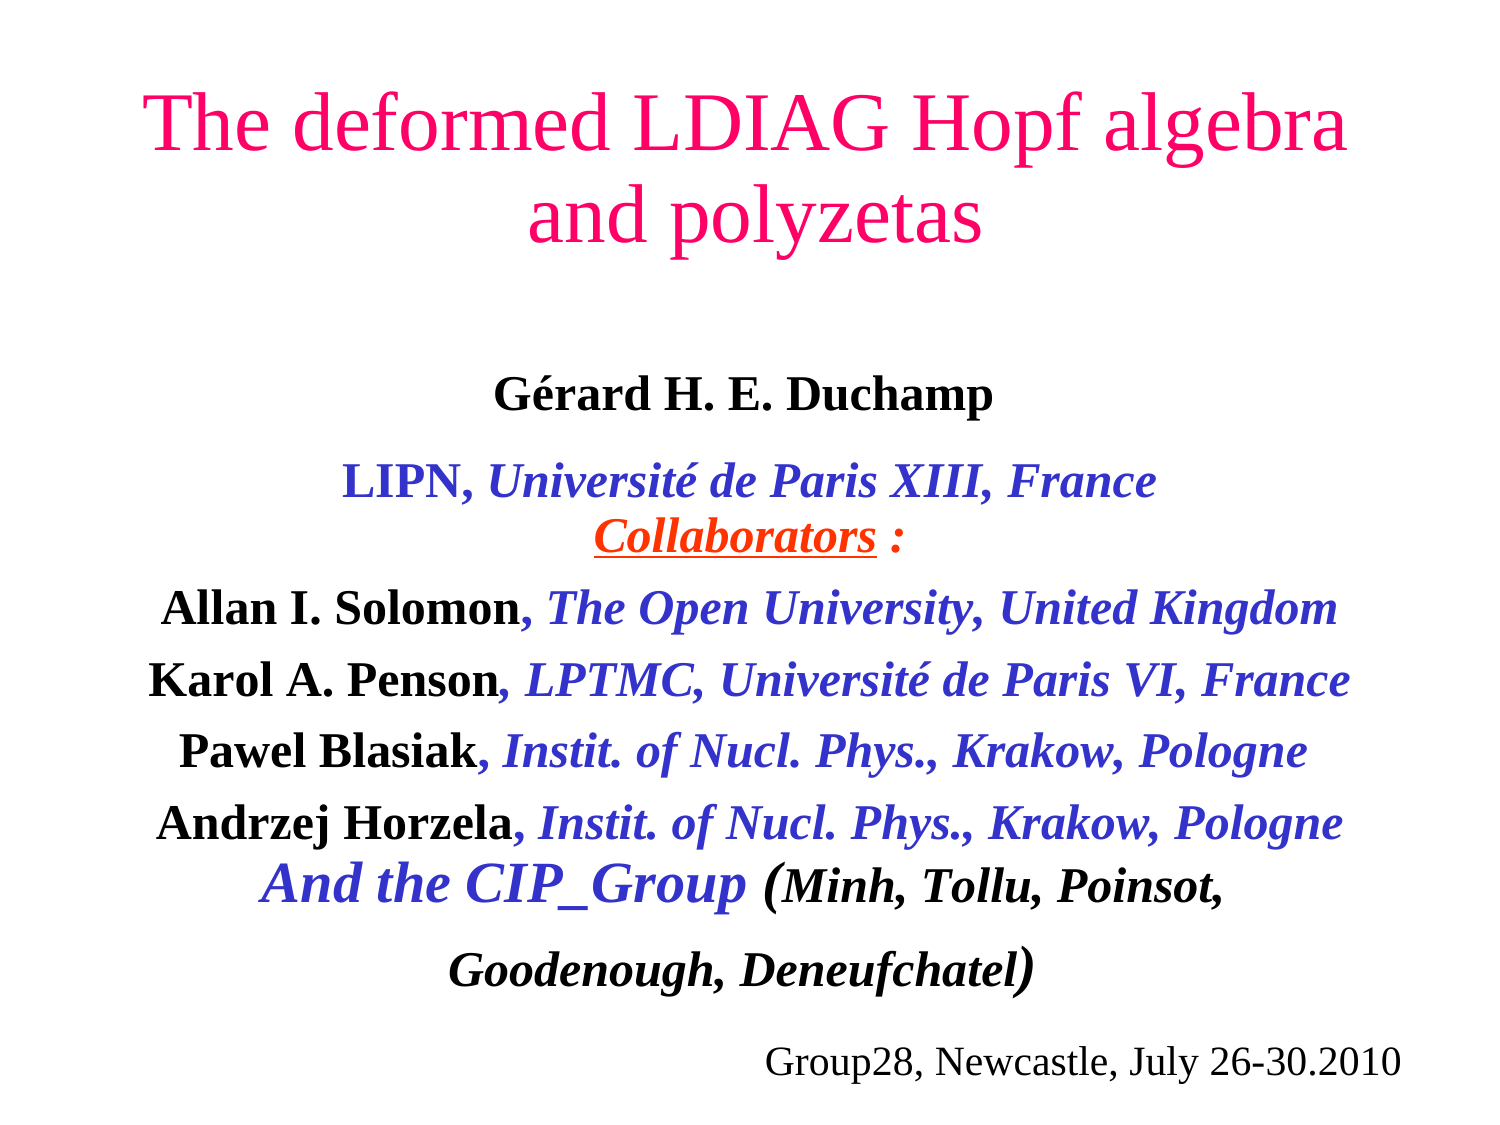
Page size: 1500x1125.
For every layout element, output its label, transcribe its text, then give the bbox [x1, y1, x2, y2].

text_box Gérard H. E. Duchamp LIPN, Université de Paris XIII, France Collaborators : Allan I. Solomon, The Open University, United Kingdom Karol A. Penson, LPTMC, Université de Paris VI, France Pawel Blasiak, Instit. of Nucl. Phys., Krakow, Pologne Andrzej Horzela, Instit. of Nucl. Phys., Krakow, Pologne And the CIP_Group (Minh, Tollu, Poinsot, Goodenough, Deneufchatel) [127, 358, 1372, 1007]
text_box Group28, Newcastle, July 26-30.2010 [750, 1033, 1418, 1096]
title The deformed LDIAG Hopf algebra and polyzetas [37, 49, 1476, 288]
